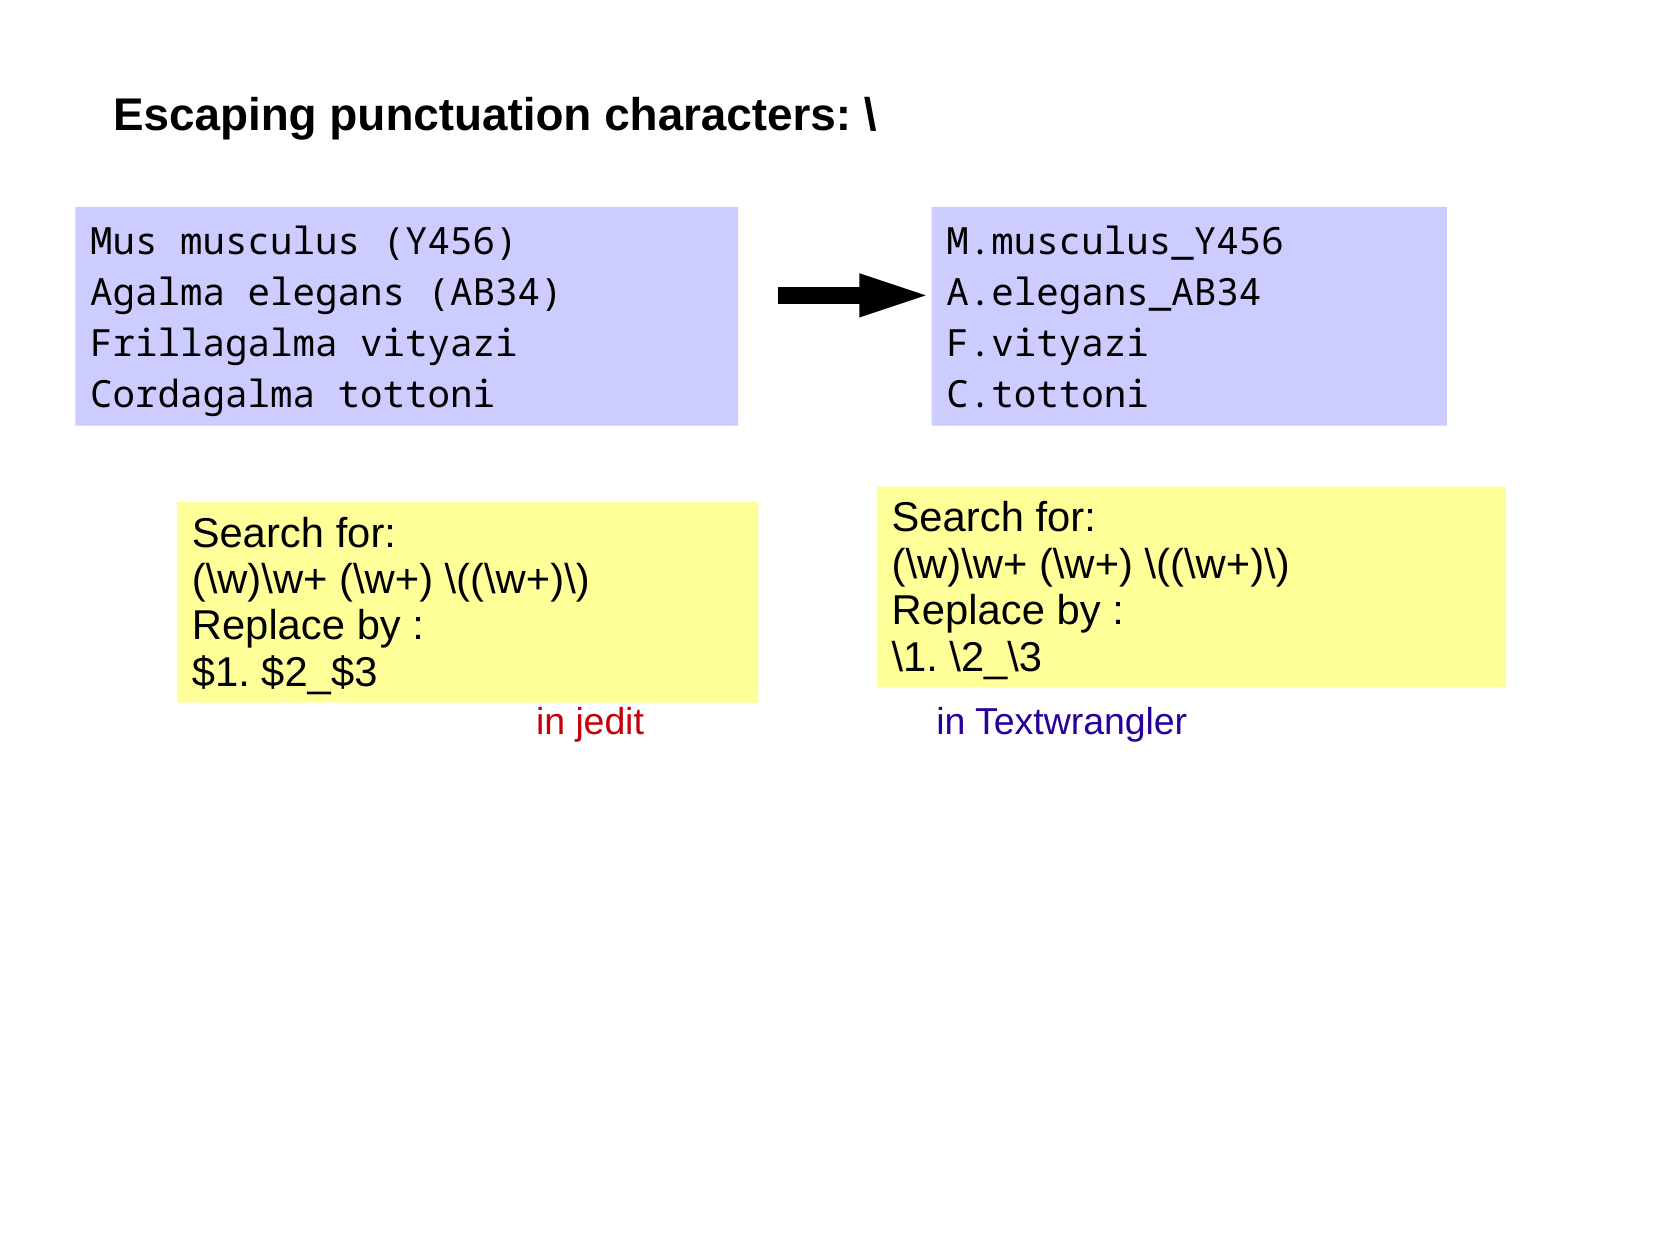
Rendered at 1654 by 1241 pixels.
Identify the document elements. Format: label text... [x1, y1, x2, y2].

text_box Search for: (\w)\w+ (\w+) \((\w+)\) Replace by : \1. \2_\3 [876, 486, 1506, 688]
text_box Mus musculus (Y456) Agalma elegans (AB34) Frillagalma vityazi Cordagalma tottoni [75, 206, 739, 396]
text_box Search for: (\w)\w+ (\w+) \((\w+)\) Replace by : $1. $2_$3 [177, 501, 759, 703]
text_box in Textwrangler [921, 693, 1203, 751]
text_box M.musculus_Y456 A.elegans_AB34 F.vityazi C.tottoni [931, 206, 1447, 396]
text_box in jedit [521, 693, 659, 751]
text_box Escaping punctuation characters: \ [98, 81, 1182, 148]
